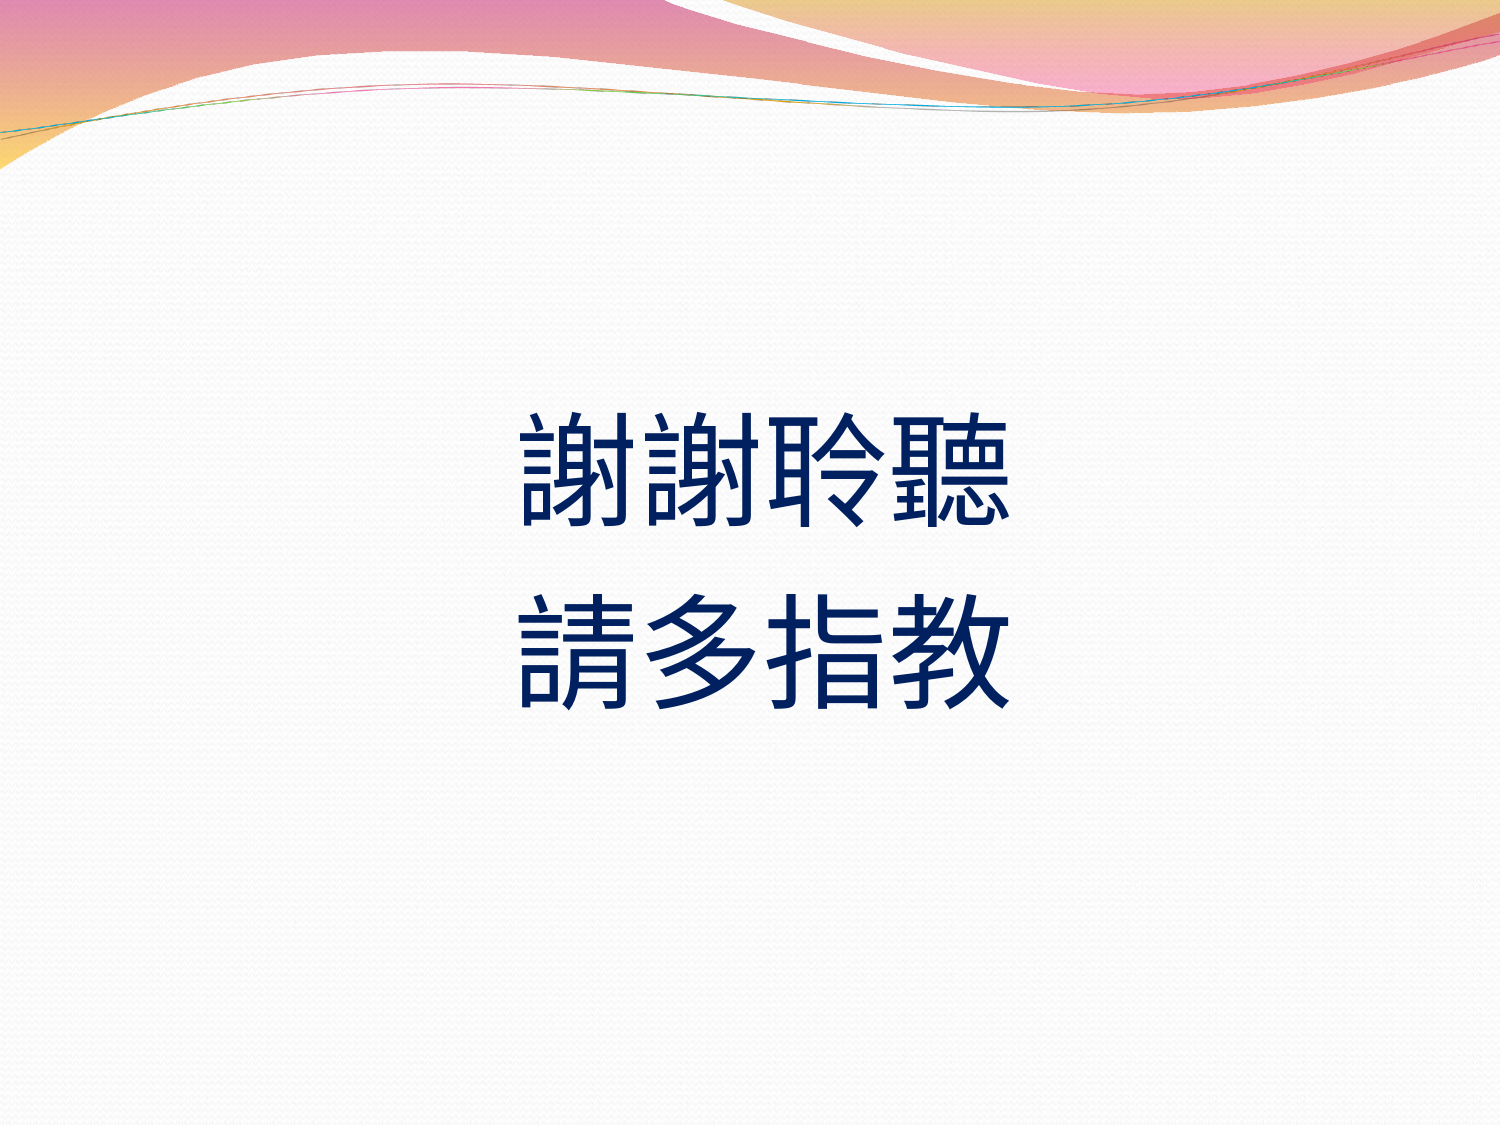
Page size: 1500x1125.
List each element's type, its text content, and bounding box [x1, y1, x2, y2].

list 謝謝聆聽 請多指教 [88, 385, 1439, 1125]
picture [0, 0, 1500, 1125]
